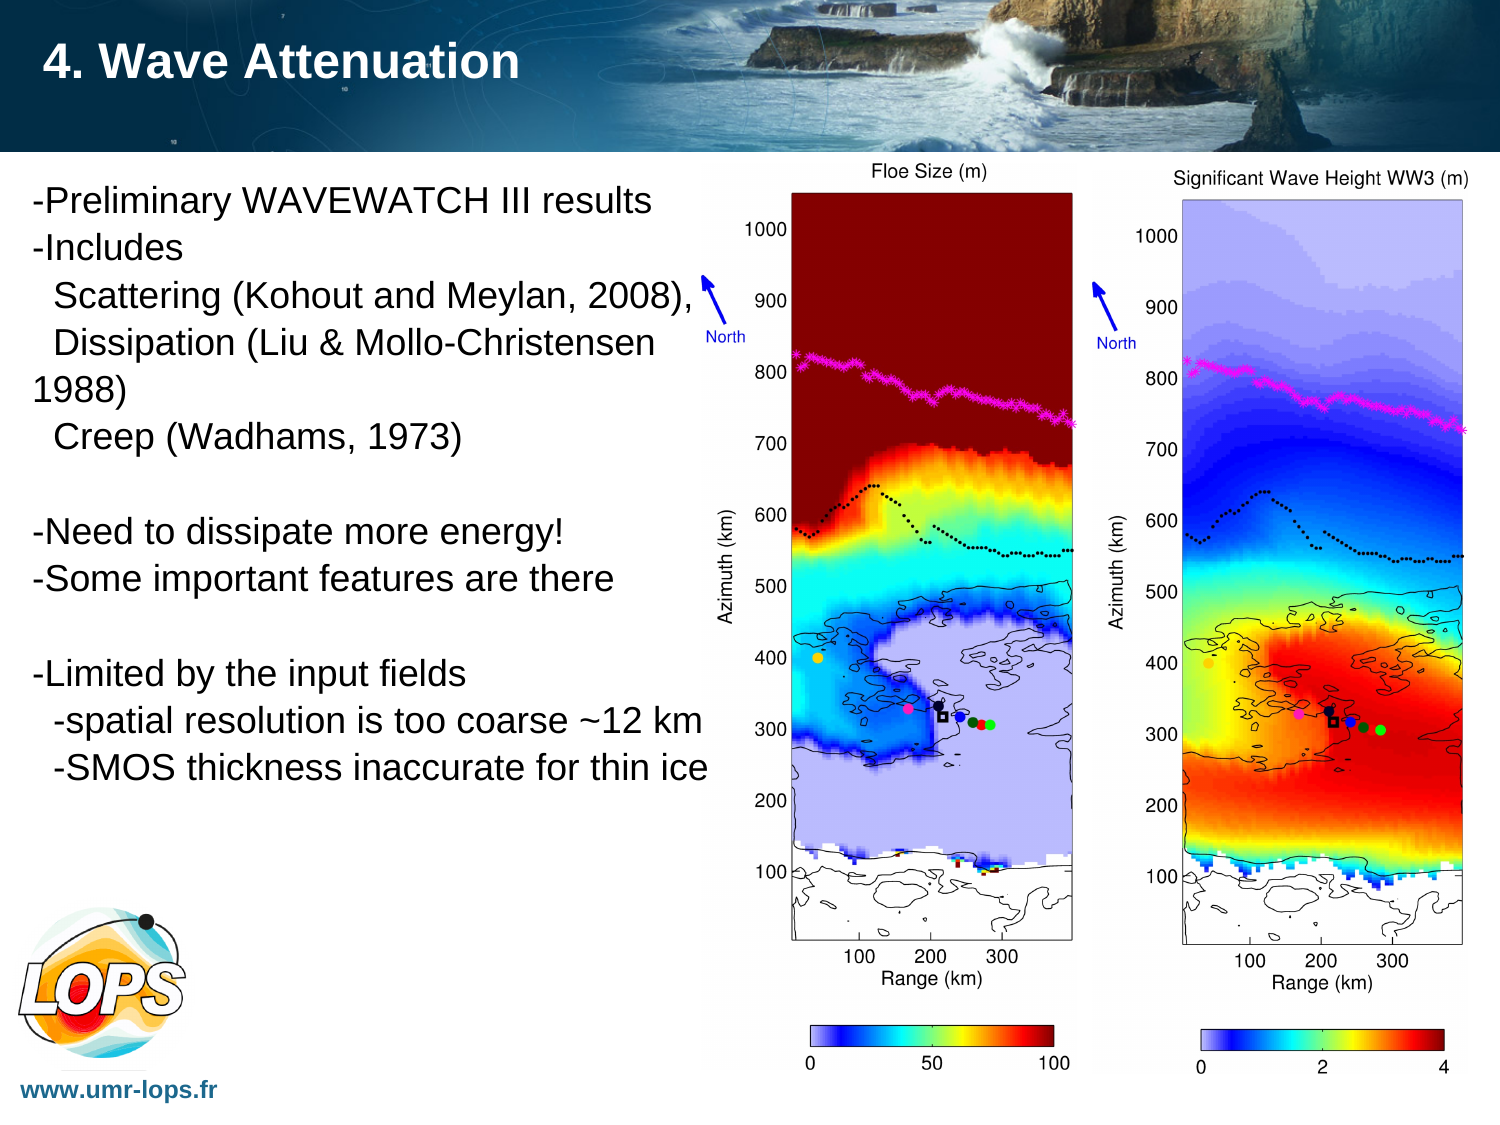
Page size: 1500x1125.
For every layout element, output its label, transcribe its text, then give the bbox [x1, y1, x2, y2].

picture [701, 163, 1077, 1071]
text_box -Preliminary WAVEWATCH III results -Includes Scattering (Kohout and Meylan, 2008), Dissipation (Liu & Mollo-Christensen 1988) Creep (Wadhams, 1973) -Need to dissipate more energy! -Some important features are there -Limited by the input fields -spatial resolution is too coarse ~12 km -SMOS thickness inaccurate for thin ice [17, 166, 735, 841]
picture [0, 0, 1500, 152]
picture [12, 897, 195, 1071]
text_box 4. Wave Attenuation [28, 17, 810, 166]
picture [1092, 170, 1468, 1074]
